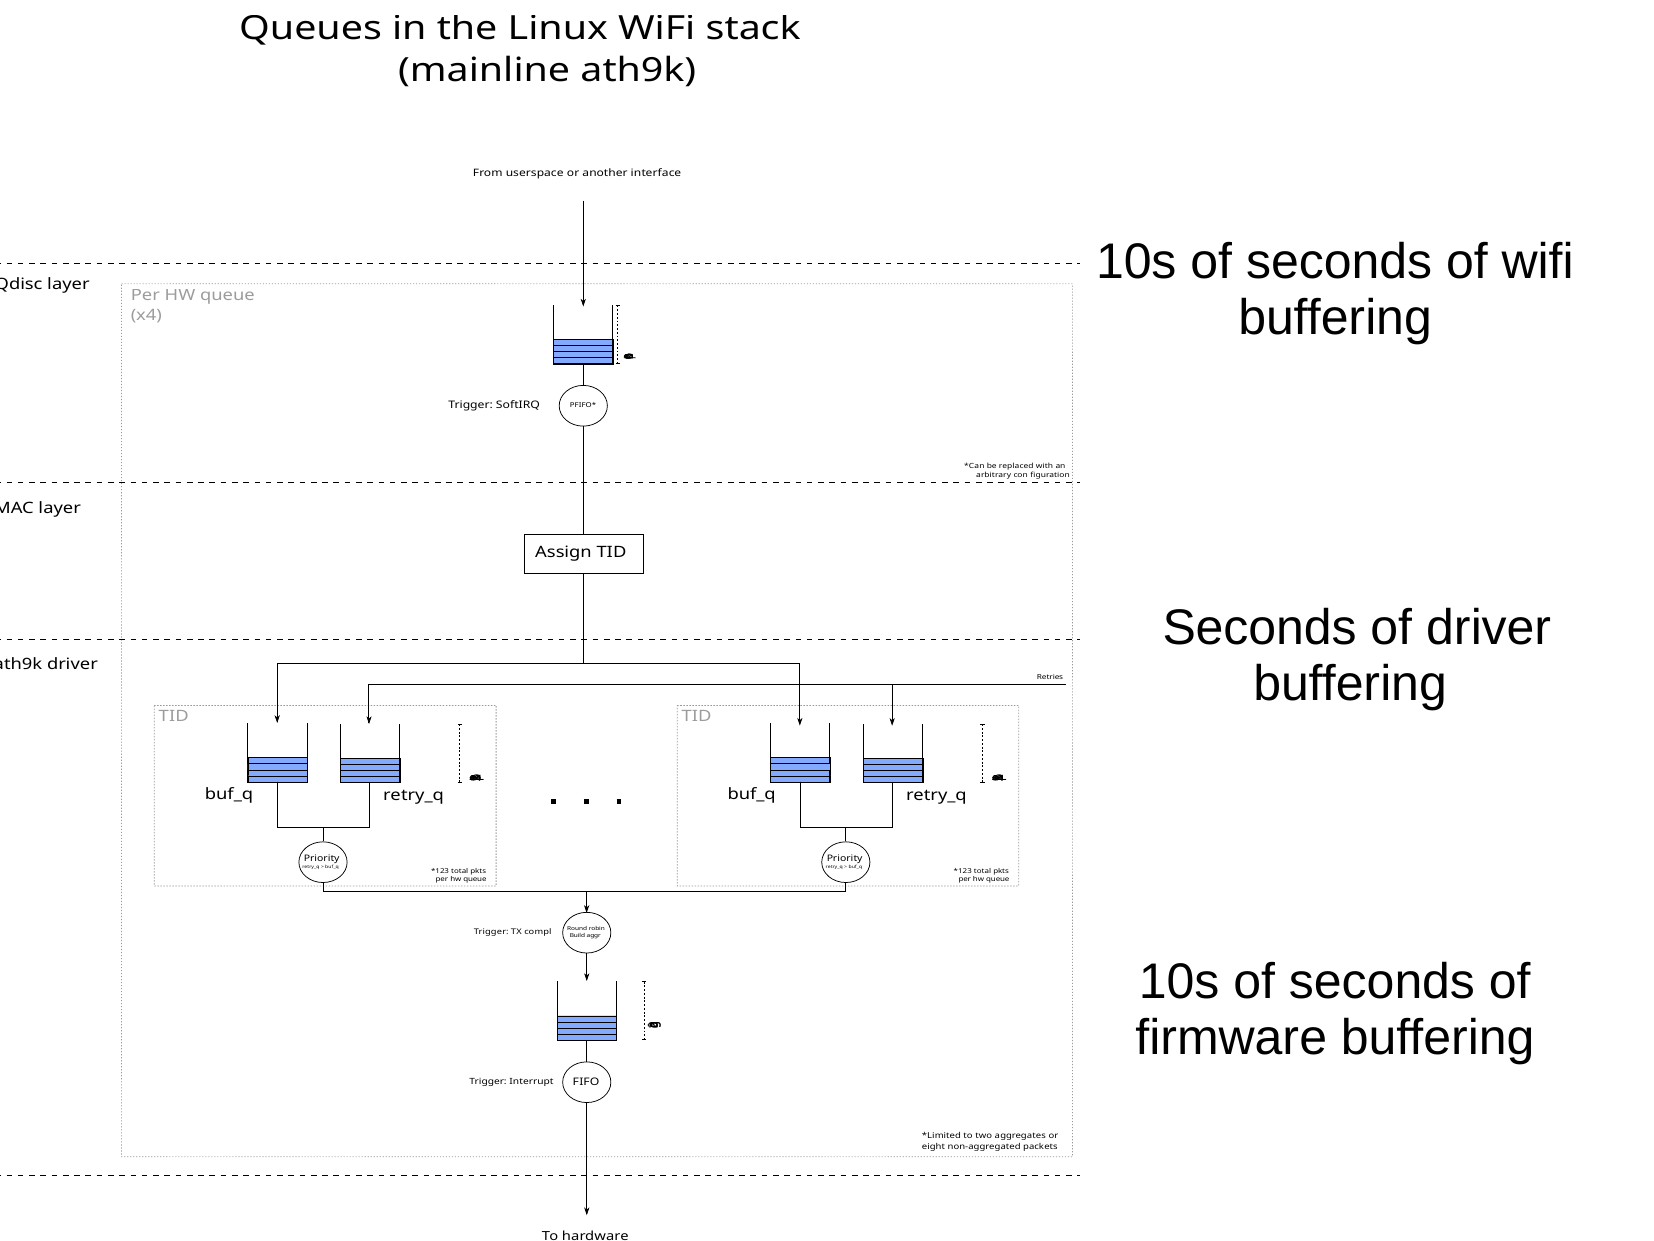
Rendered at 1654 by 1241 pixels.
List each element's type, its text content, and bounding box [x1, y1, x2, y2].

title 10s of seconds of wifi buffering [1081, 208, 1621, 370]
title Seconds of driver buffering [1065, 574, 1636, 736]
title 10s of seconds of firmware buffering [1050, 928, 1621, 1090]
picture [0, 15, 1081, 1241]
